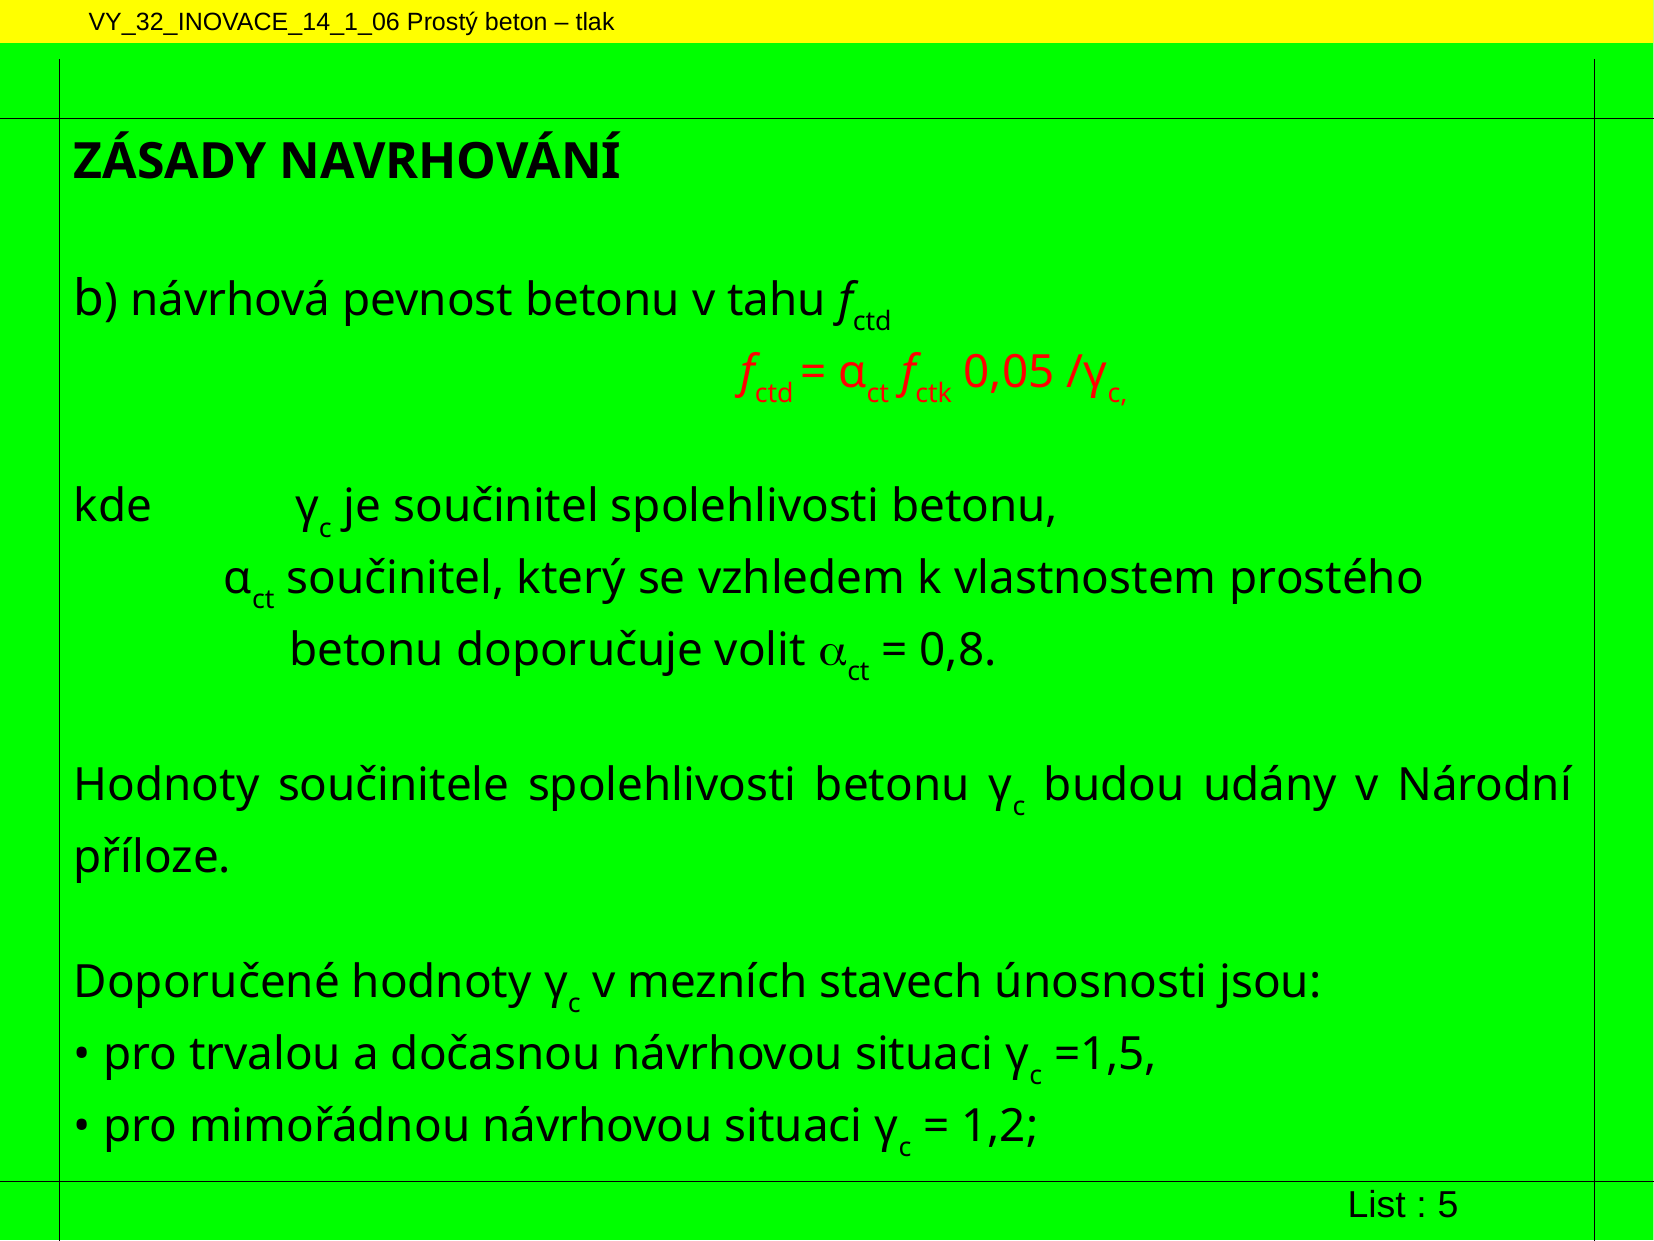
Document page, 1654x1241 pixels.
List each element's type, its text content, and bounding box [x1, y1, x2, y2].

text_box ZÁSADY NAVRHOVÁNÍ b) návrhová pevnost betonu v tahu fctd fctd = αct fctk 0,05 /γc, kde γc je součinitel spolehlivosti betonu, αct součinitel, který se vzhledem k vlastnostem prostého betonu doporučuje volit act = 0,8. Hodnoty součinitele spolehlivosti betonu γc budou udány v Národní příloze. Doporučené hodnoty γc v mezních stavech únosnosti jsou: • pro trvalou a dočasnou návrhovou situaci γc =1,5, • pro mimořádnou návrhovou situaci γc = 1,2; [60, 119, 1588, 1157]
text_box VY_32_INOVACE_14_1_06 Prostý beton – tlak [0, 0, 1654, 43]
text_box List : <číslo> [1357, 1176, 1599, 1241]
